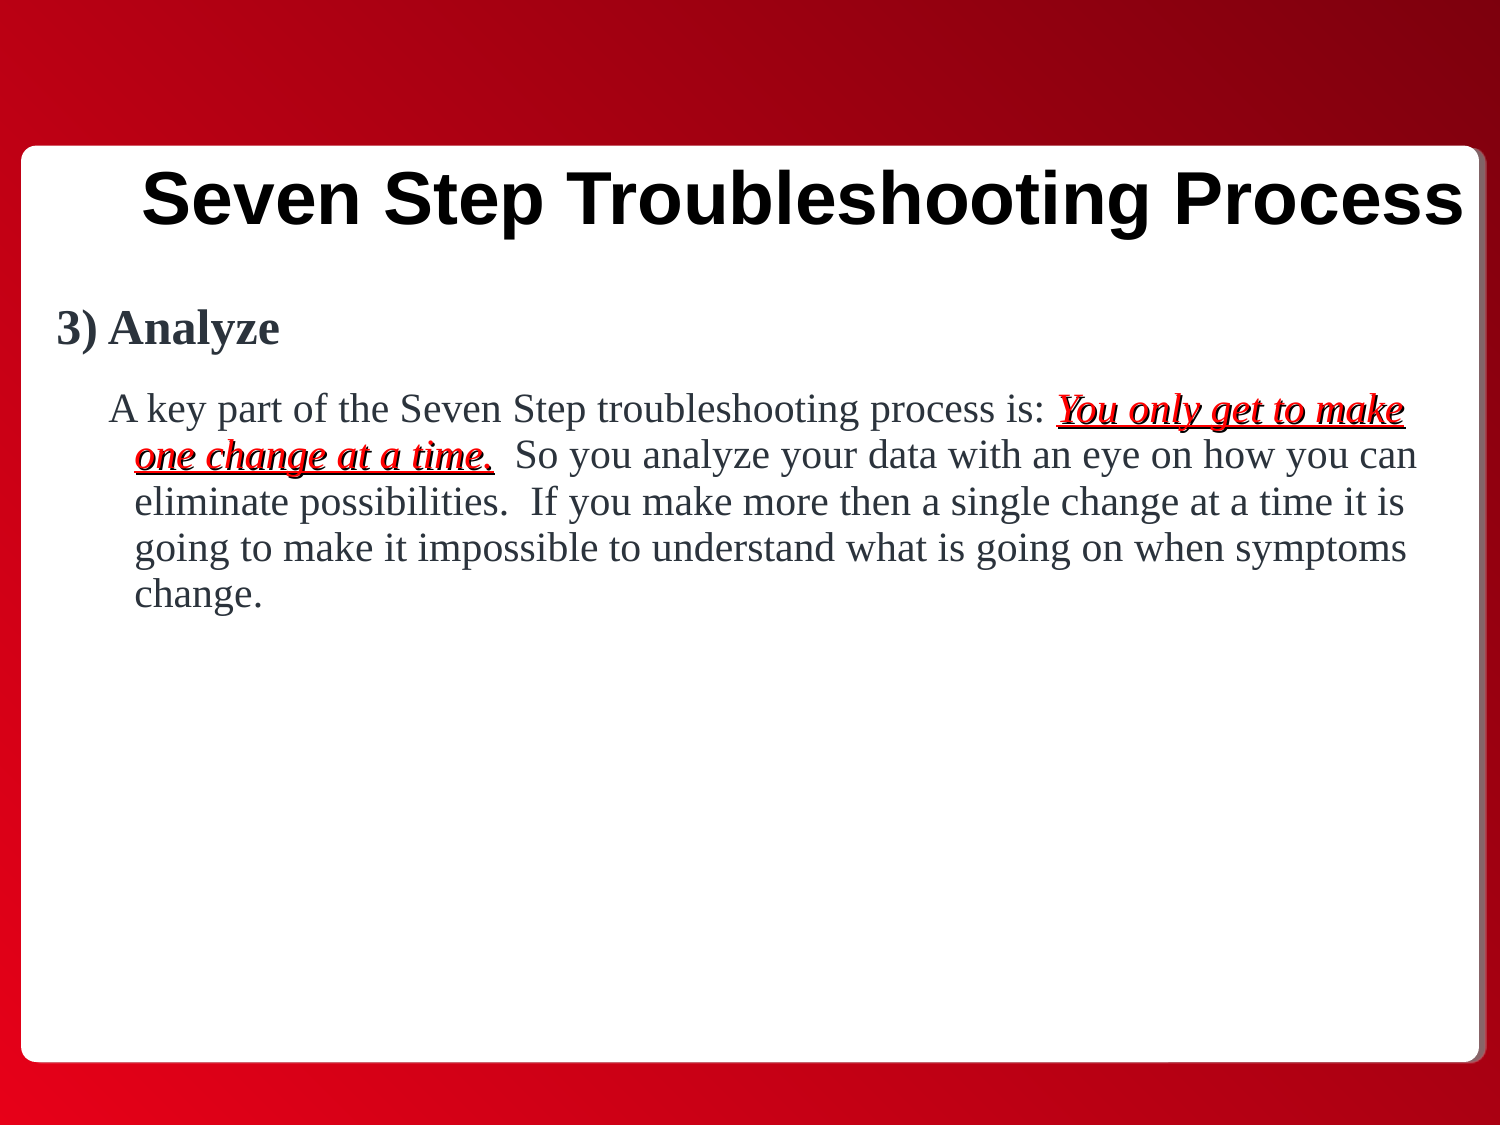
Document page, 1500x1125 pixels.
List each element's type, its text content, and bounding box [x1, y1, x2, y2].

title Seven Step Troubleshooting Process [0, 162, 1500, 263]
list 3) Analyze A key part of the Seven Step troubleshooting process is: You only get to make one change at a time. So you analyze your data with an eye on how you can eliminate possibilities. If you make more then a single change at a time it is going to make it impossible to understand what is going on when symptoms change. [54, 299, 1426, 617]
